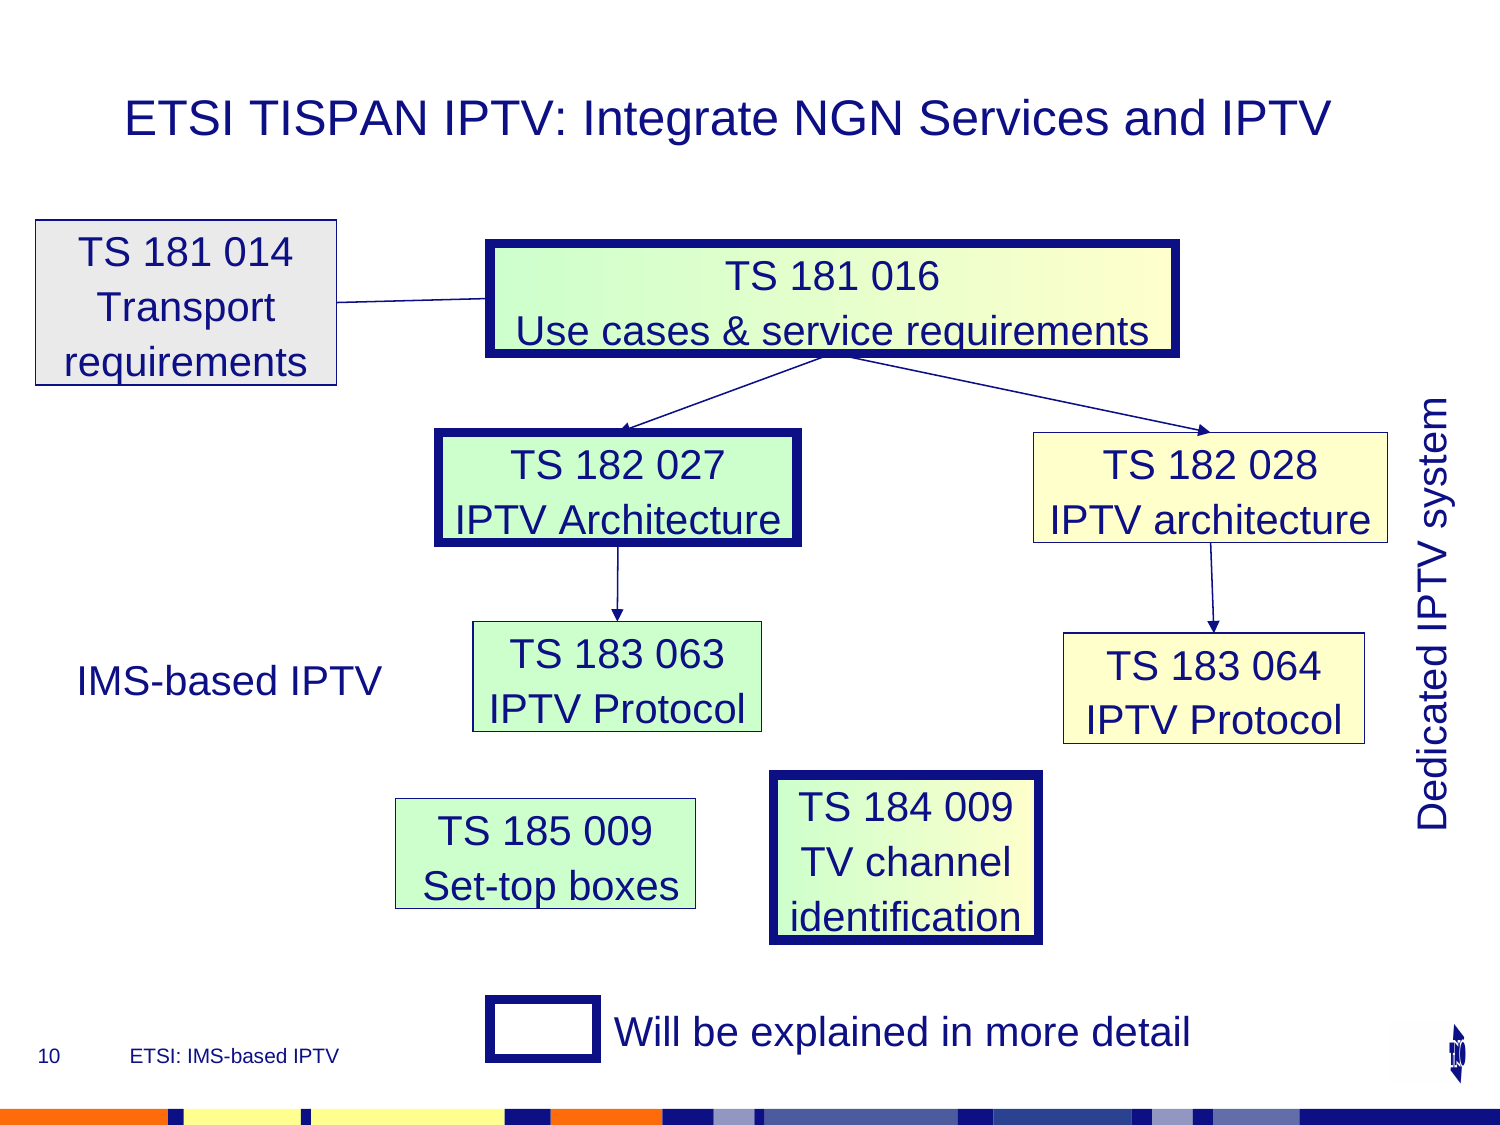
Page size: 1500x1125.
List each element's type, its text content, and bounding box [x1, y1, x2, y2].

text_box : Will be explained in more detail [590, 999, 1255, 1055]
text_box TS 183 064 IPTV Protocol [1063, 633, 1365, 744]
text_box Dedicated IPTV system [1399, 365, 1455, 865]
title ETSI TISPAN IPTV: Integrate NGN Services and IPTV [123, 90, 1364, 225]
text_box TS 185 009 Set-top boxes [395, 798, 696, 909]
text_box TS 181 016 Use cases & service requirements [490, 243, 1176, 354]
text_box IMS-based IPTV [45, 649, 414, 705]
text_box TS 184 009 TV channel identification [773, 774, 1039, 940]
text_box TS 181 014 Transport requirements [35, 220, 337, 386]
text_box TS 183 063 IPTV Protocol [472, 621, 762, 732]
text_box TS 182 028 IPTV architecture [1033, 432, 1388, 543]
text_box TS 182 027 IPTV Architecture [438, 432, 798, 543]
